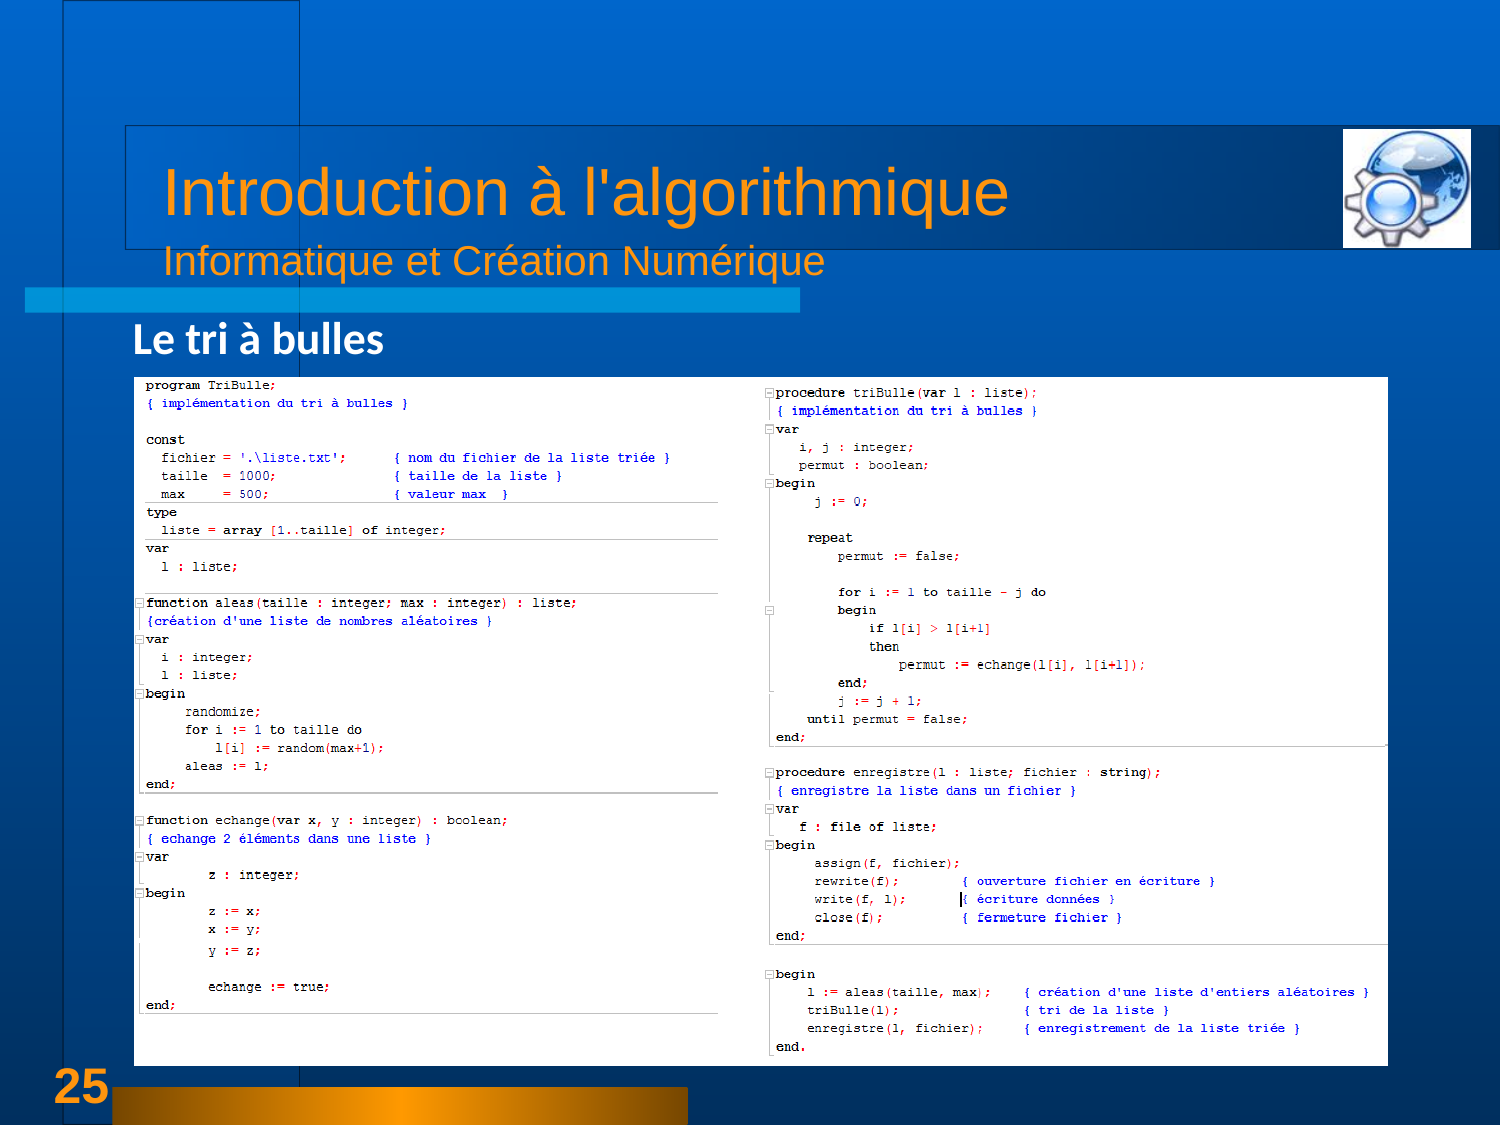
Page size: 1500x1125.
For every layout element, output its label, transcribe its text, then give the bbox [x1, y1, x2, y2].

picture [134, 377, 1388, 1066]
picture [1343, 129, 1471, 248]
text_box Le tri à bulles [118, 312, 1388, 934]
